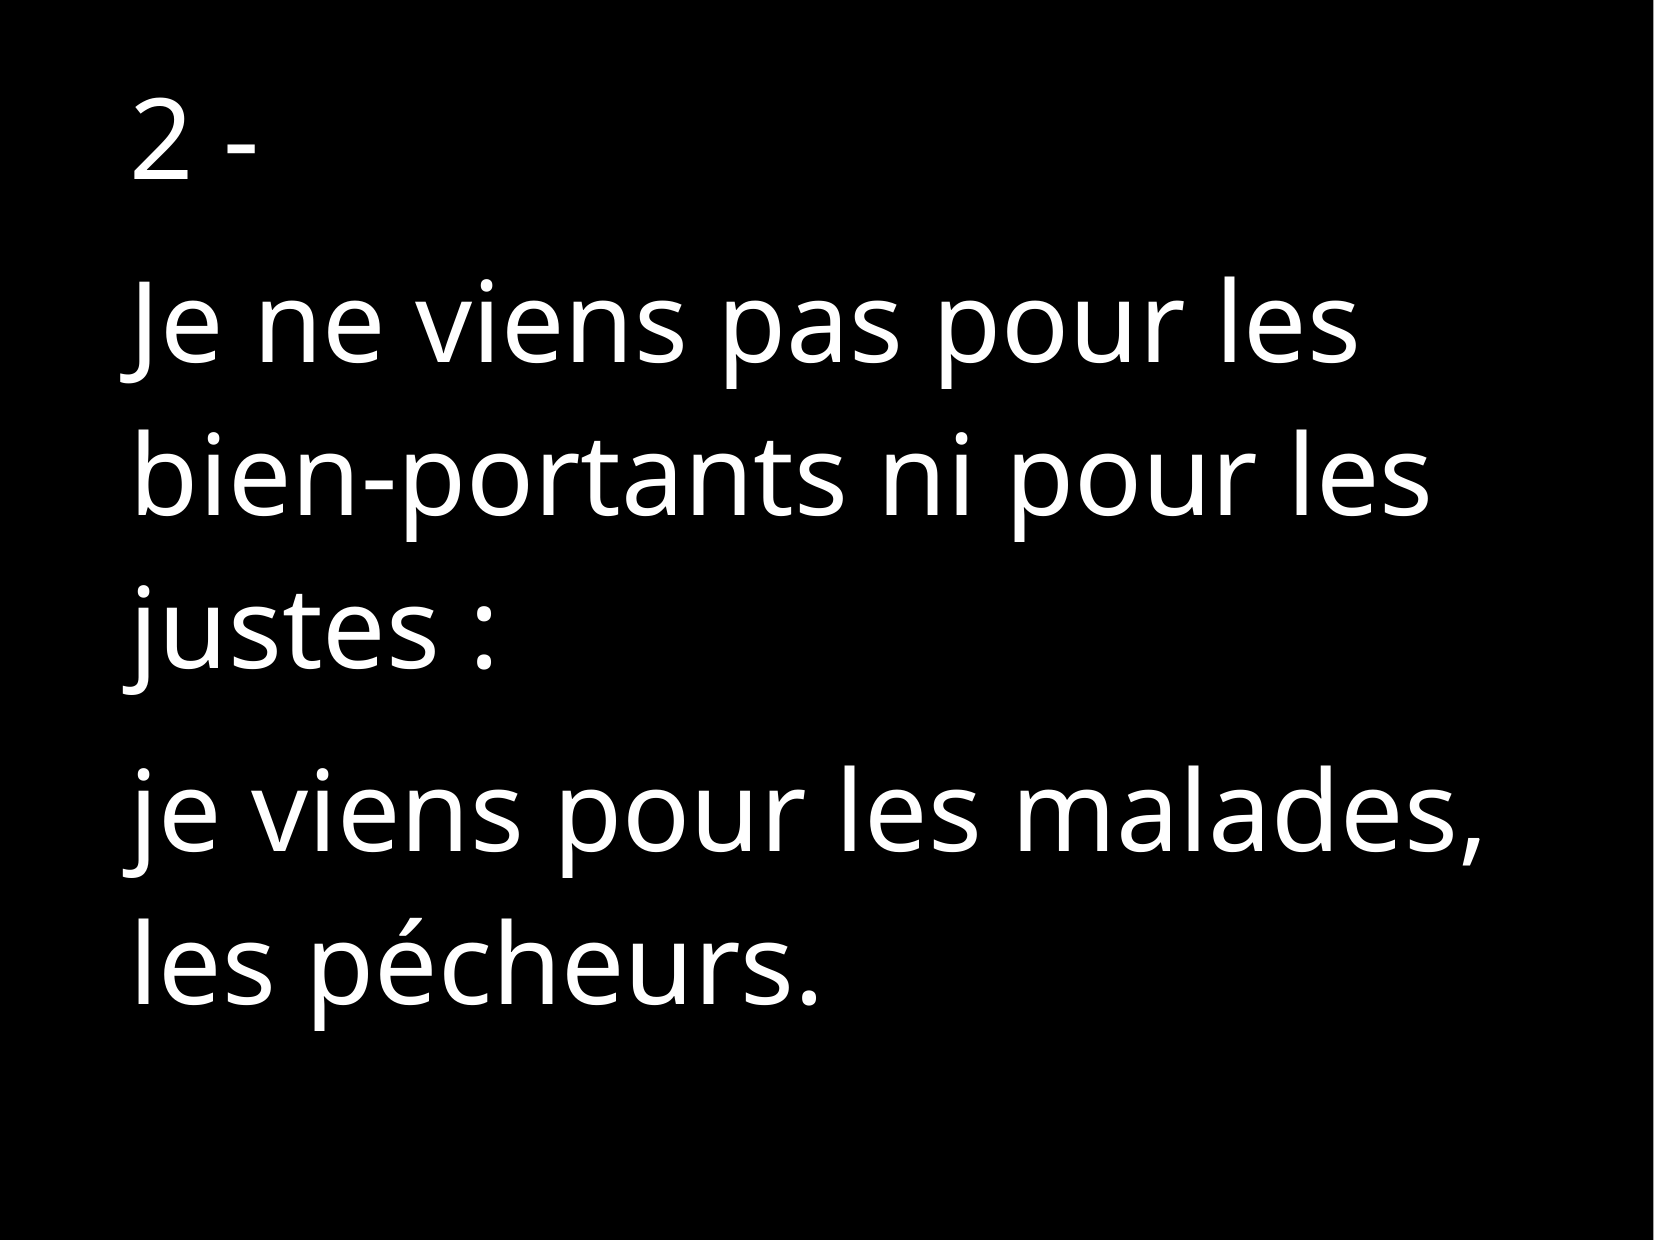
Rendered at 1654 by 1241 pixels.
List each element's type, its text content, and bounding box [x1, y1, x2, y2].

list 2 - Je ne viens pas pour les bien-portants ni pour les justes : je viens pour les malades, les pécheurs. [59, 59, 1548, 1059]
